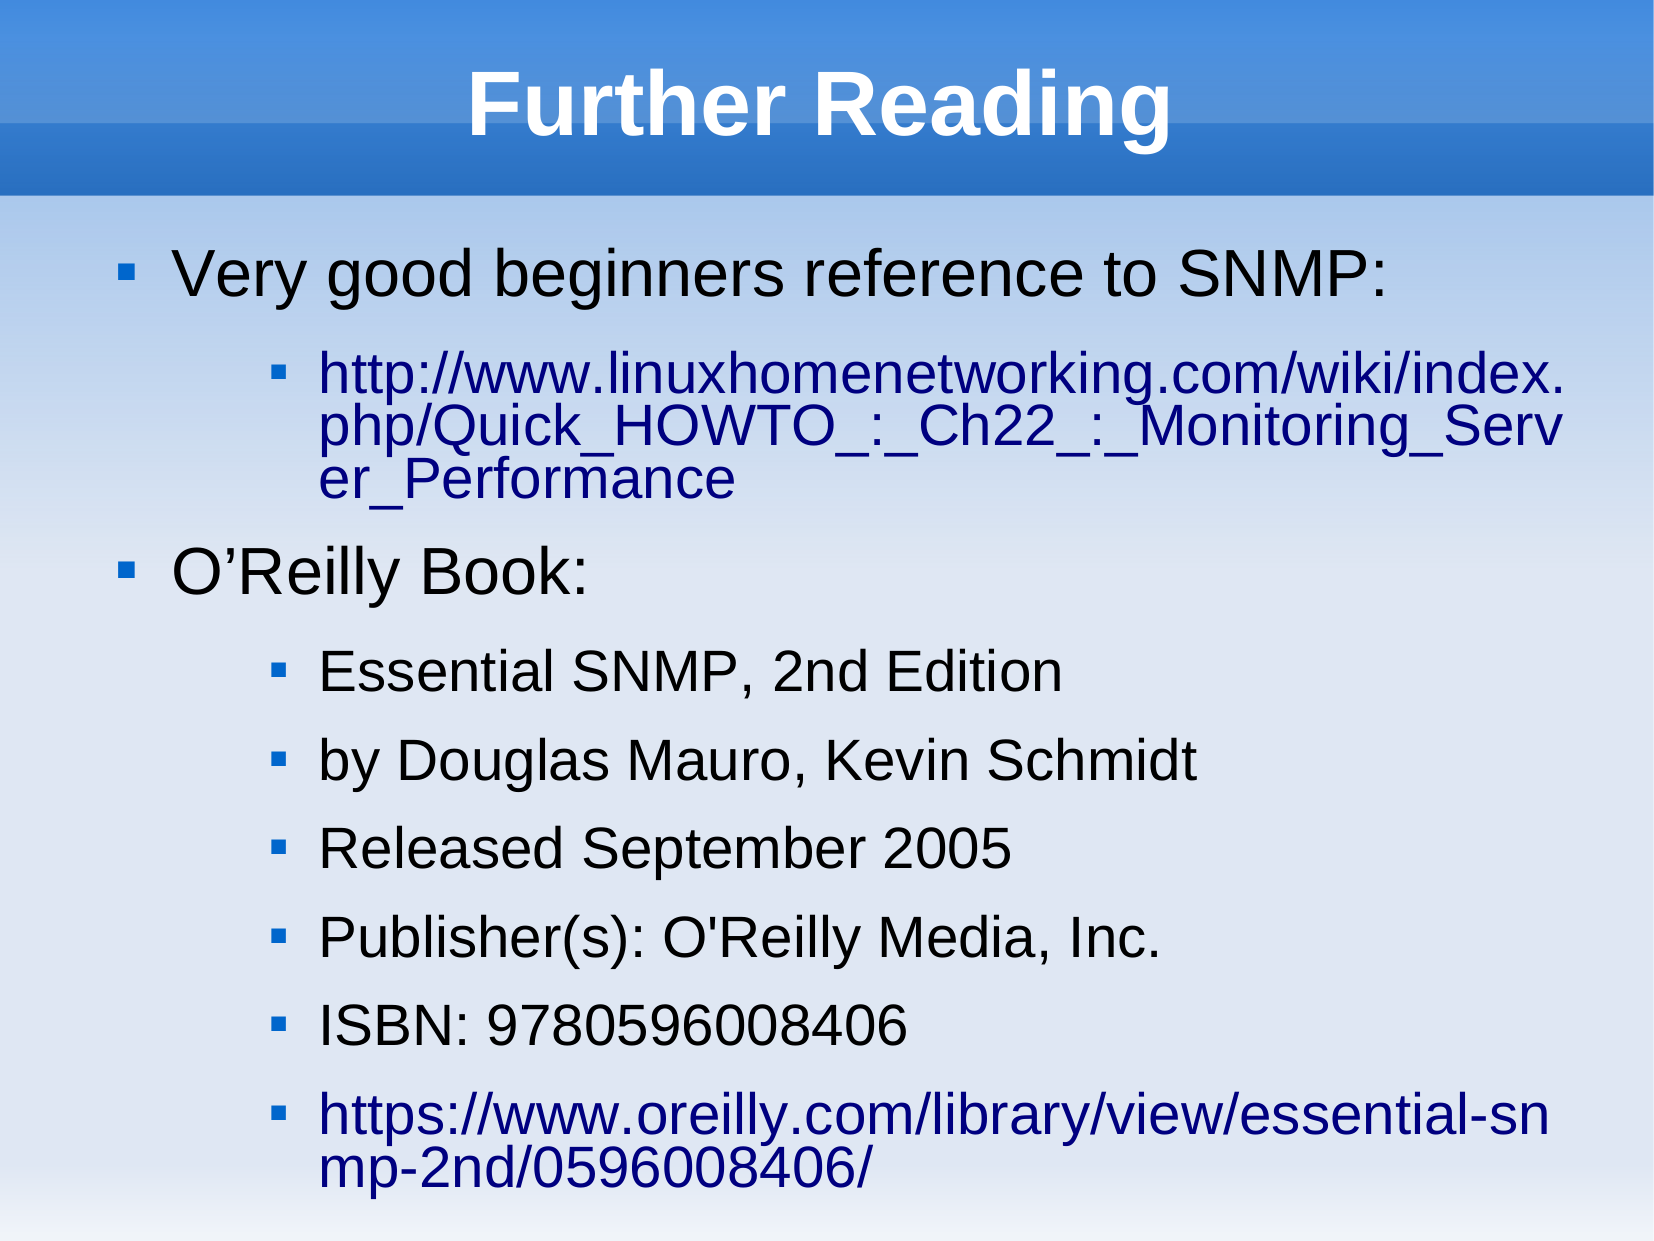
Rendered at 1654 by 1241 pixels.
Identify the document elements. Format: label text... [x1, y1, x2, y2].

title Further Reading [76, 0, 1565, 208]
list Very good beginners reference to SNMP: http://www.linuxhomenetworking.com/wiki/index.php/Quick_HOWTO_:_Ch22_:_Monitoring_Server_Performance O’Reilly Book: Essential SNMP, 2nd Edition by Douglas Mauro, Kevin Schmidt Released September 2005 Publisher(s): O'Reilly Media, Inc. ISBN: 9780596008406 https://www.oreilly.com/library/view/essential-snmp-2nd/0596008406/ [82, 236, 1571, 1182]
picture [0, 0, 1654, 1241]
